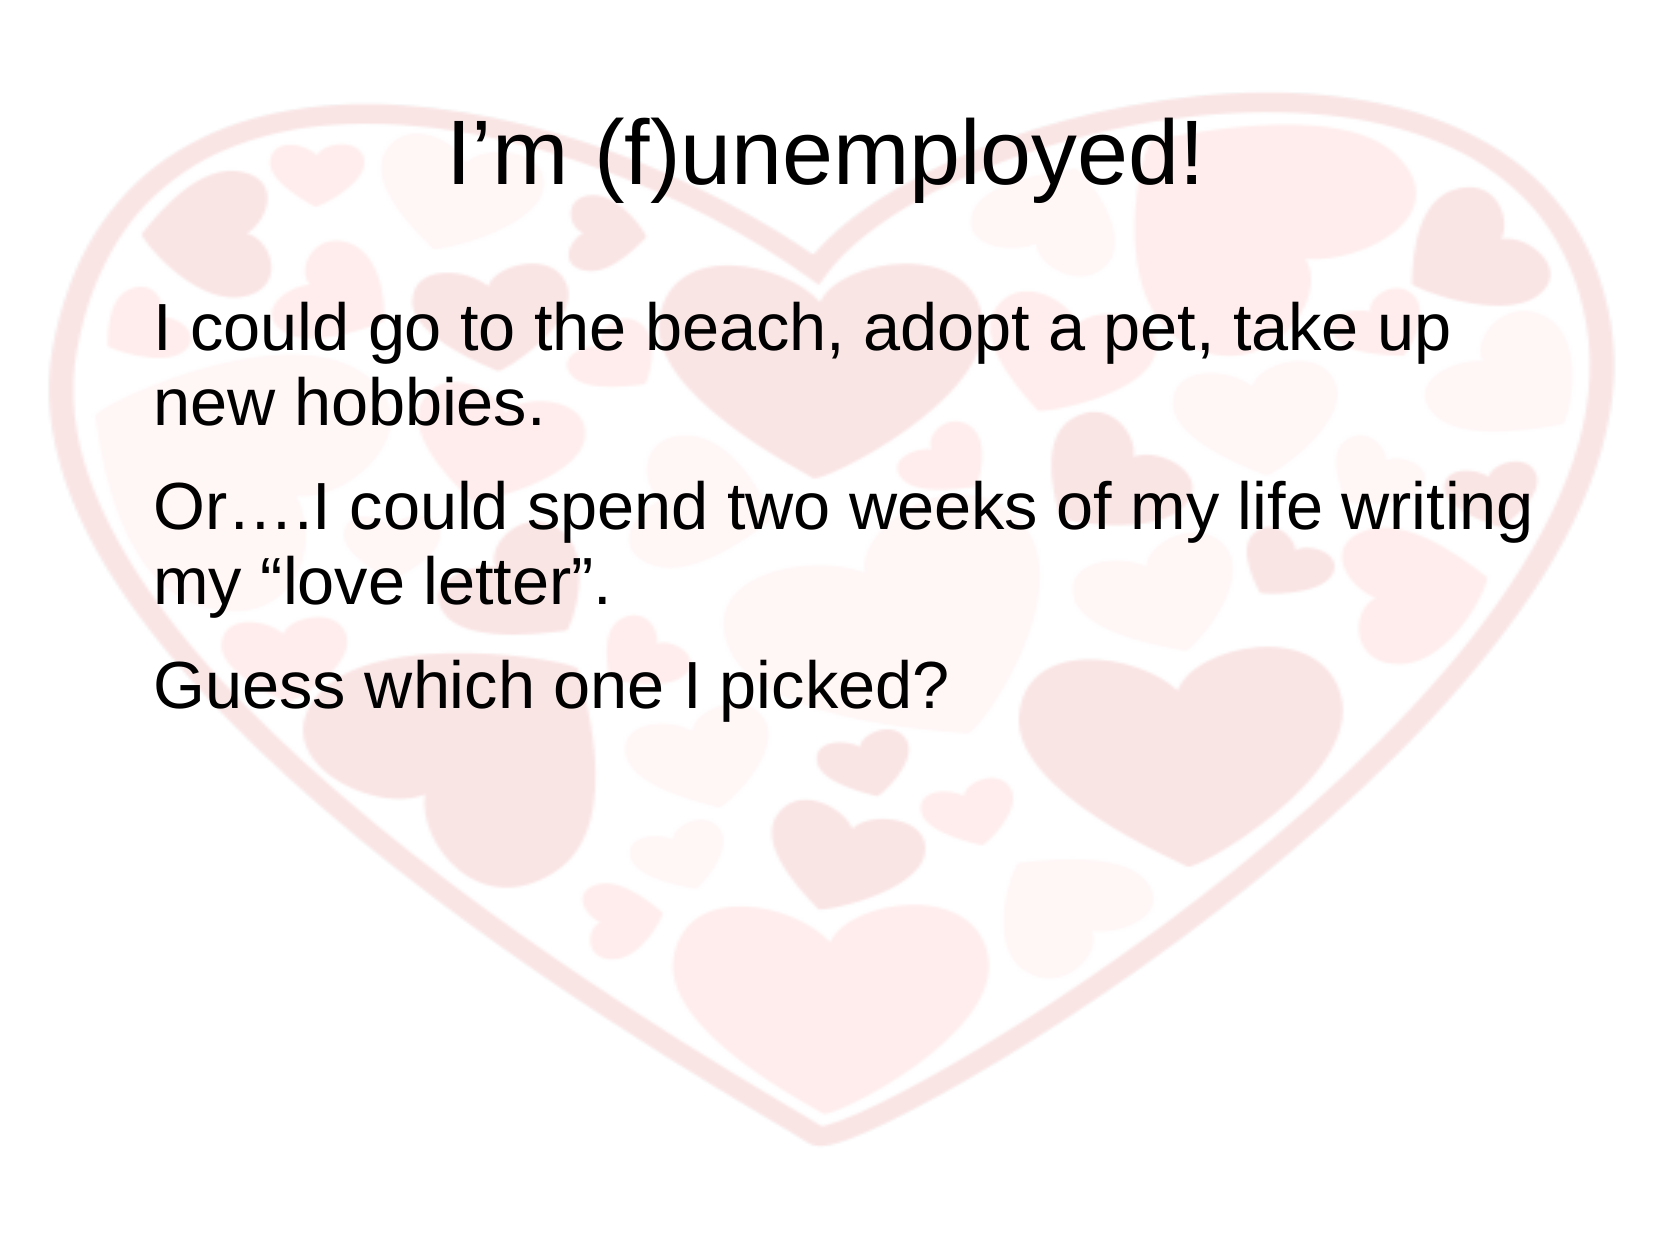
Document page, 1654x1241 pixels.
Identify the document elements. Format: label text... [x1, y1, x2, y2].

list I could go to the beach, adopt a pet, take up new hobbies. Or….I could spend two weeks of my life writing my “love letter”. Guess which one I picked? [82, 290, 1571, 1010]
title I’m (f)unemployed! [82, 49, 1571, 257]
